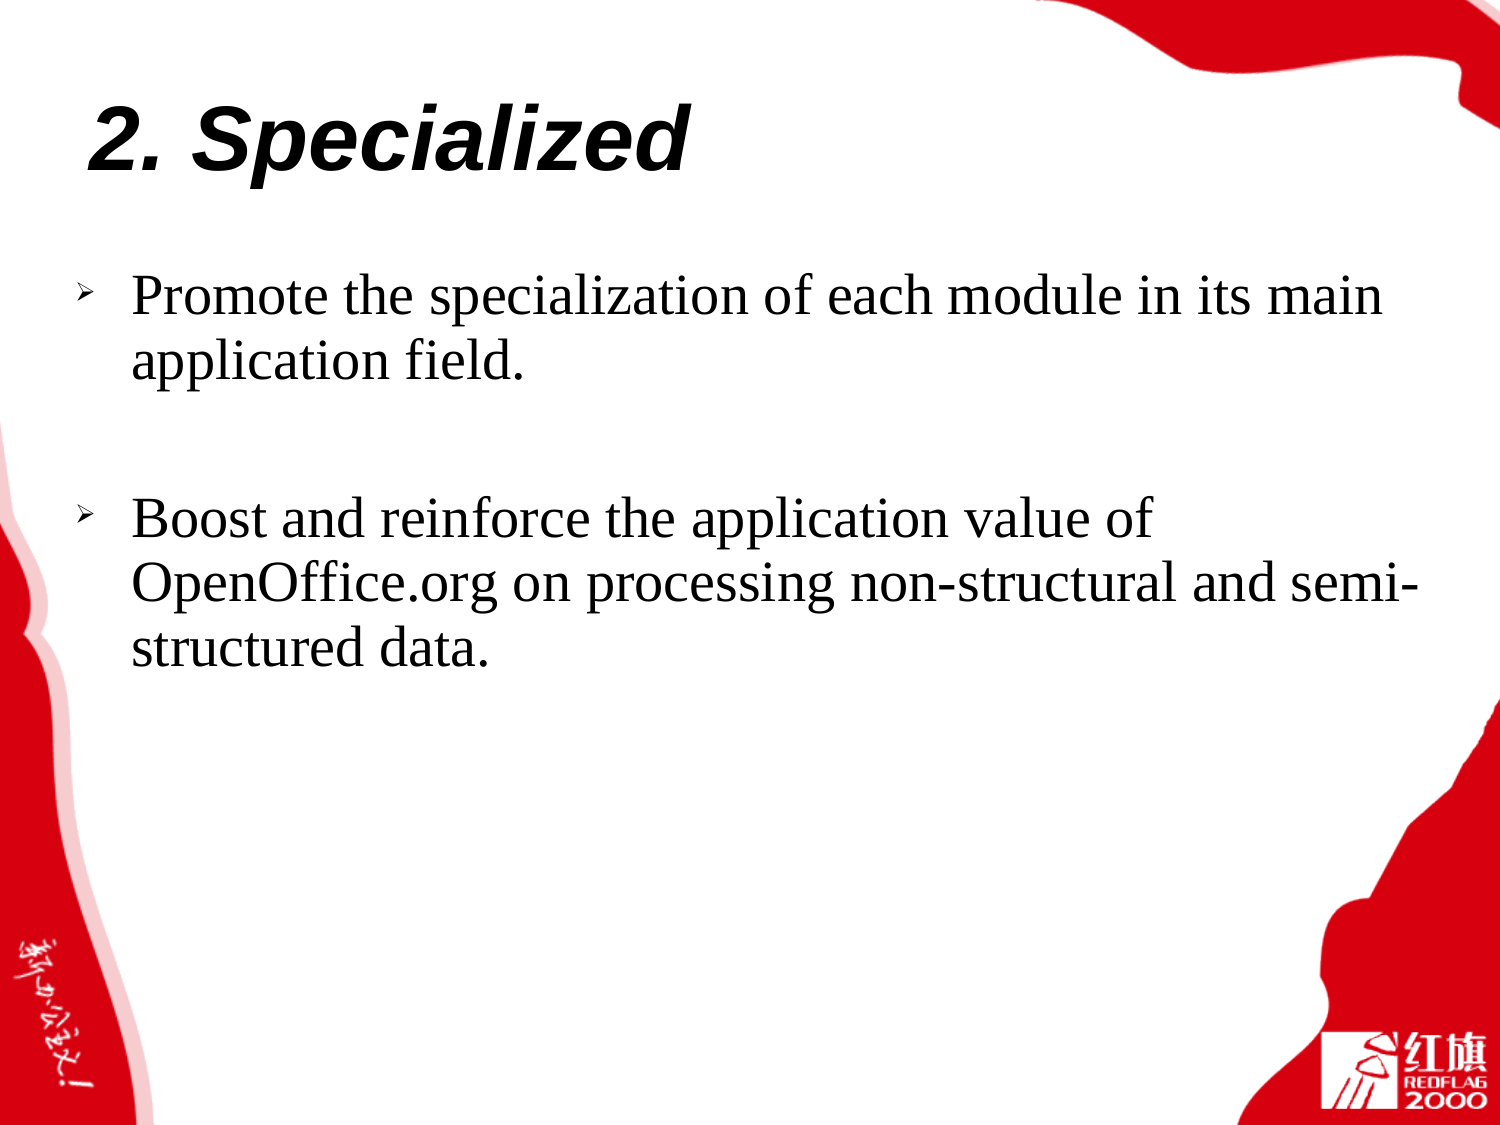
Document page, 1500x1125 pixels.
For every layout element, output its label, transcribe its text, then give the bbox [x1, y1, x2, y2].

list Promote the specialization of each module in its main application field. Boost and reinforce the application value of OpenOffice.org on processing non-structural and semi-structured data. [75, 262, 1426, 767]
picture [0, 0, 1500, 1125]
title 2. Specialized [75, 45, 1426, 233]
